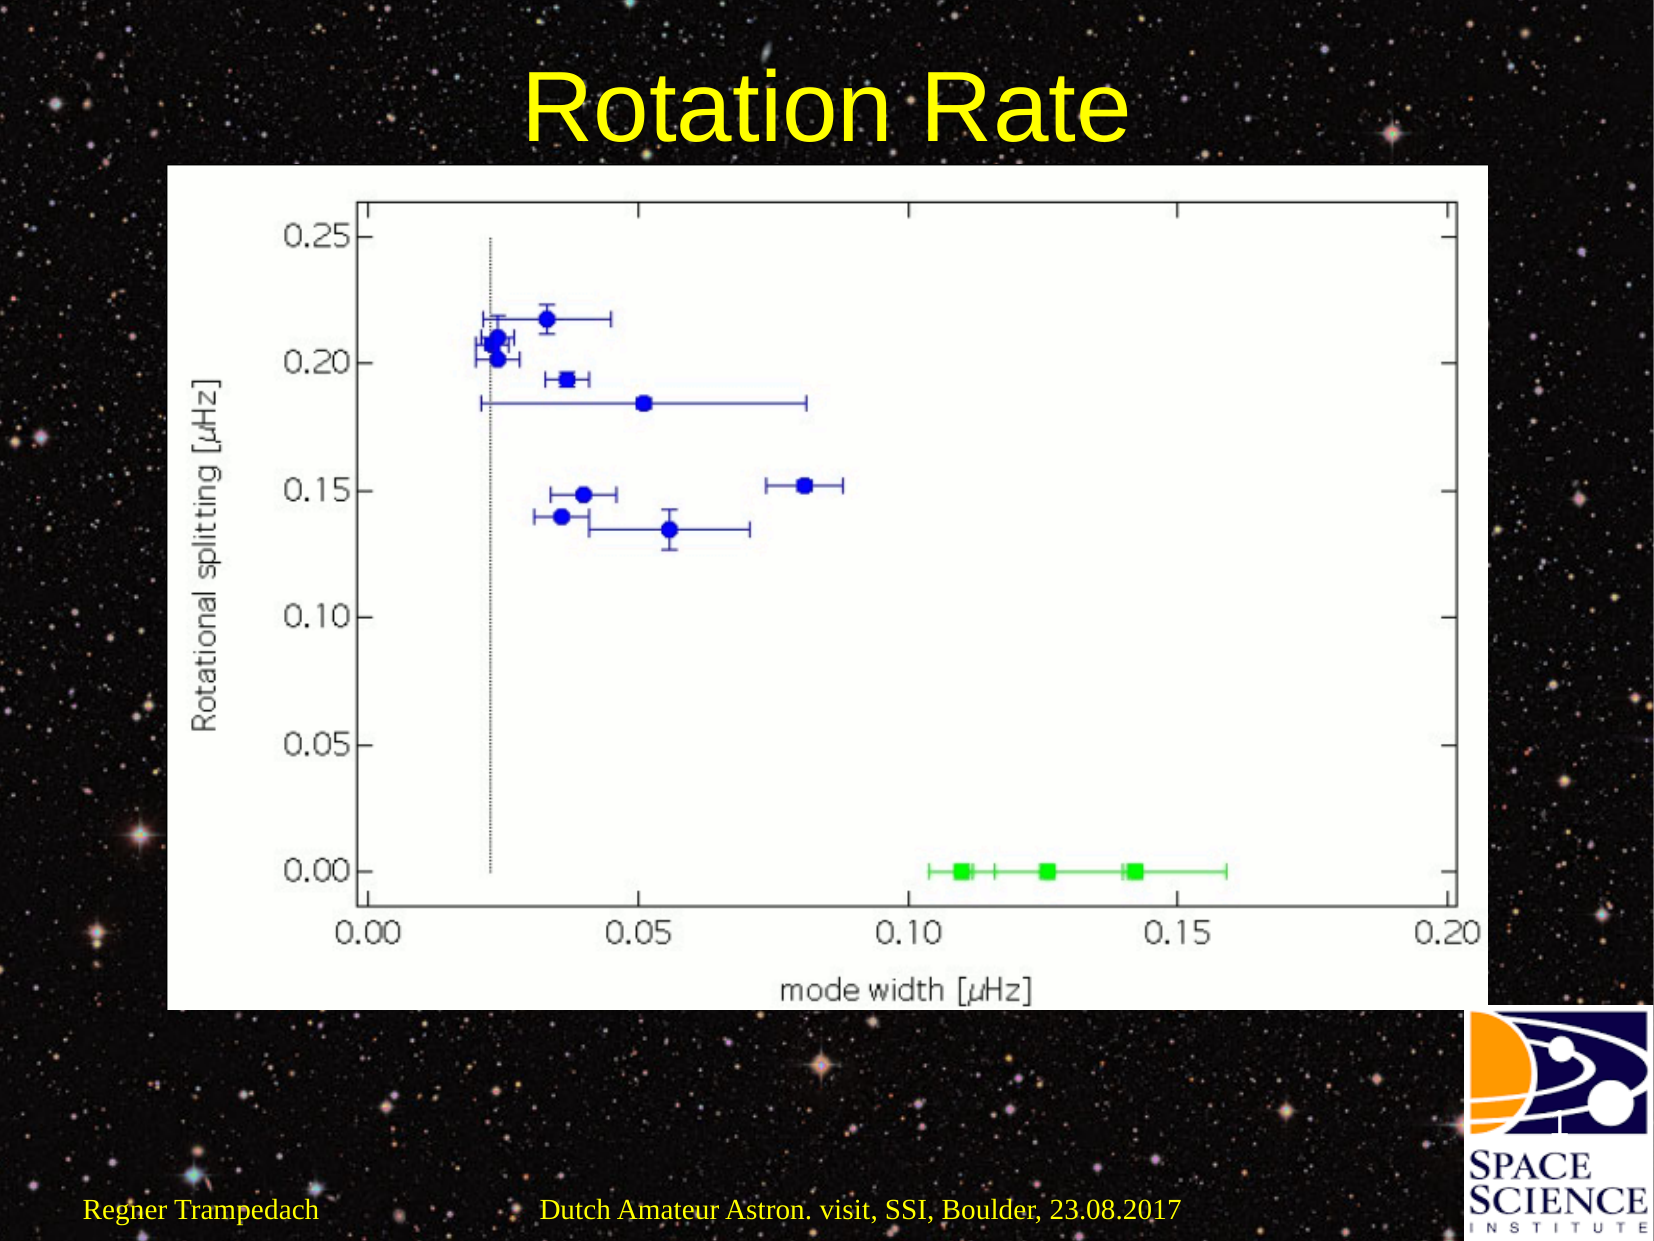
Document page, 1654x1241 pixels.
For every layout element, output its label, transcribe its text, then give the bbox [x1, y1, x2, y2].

picture [0, 0, 1654, 1241]
title Rotation Rate [82, 49, 1571, 166]
